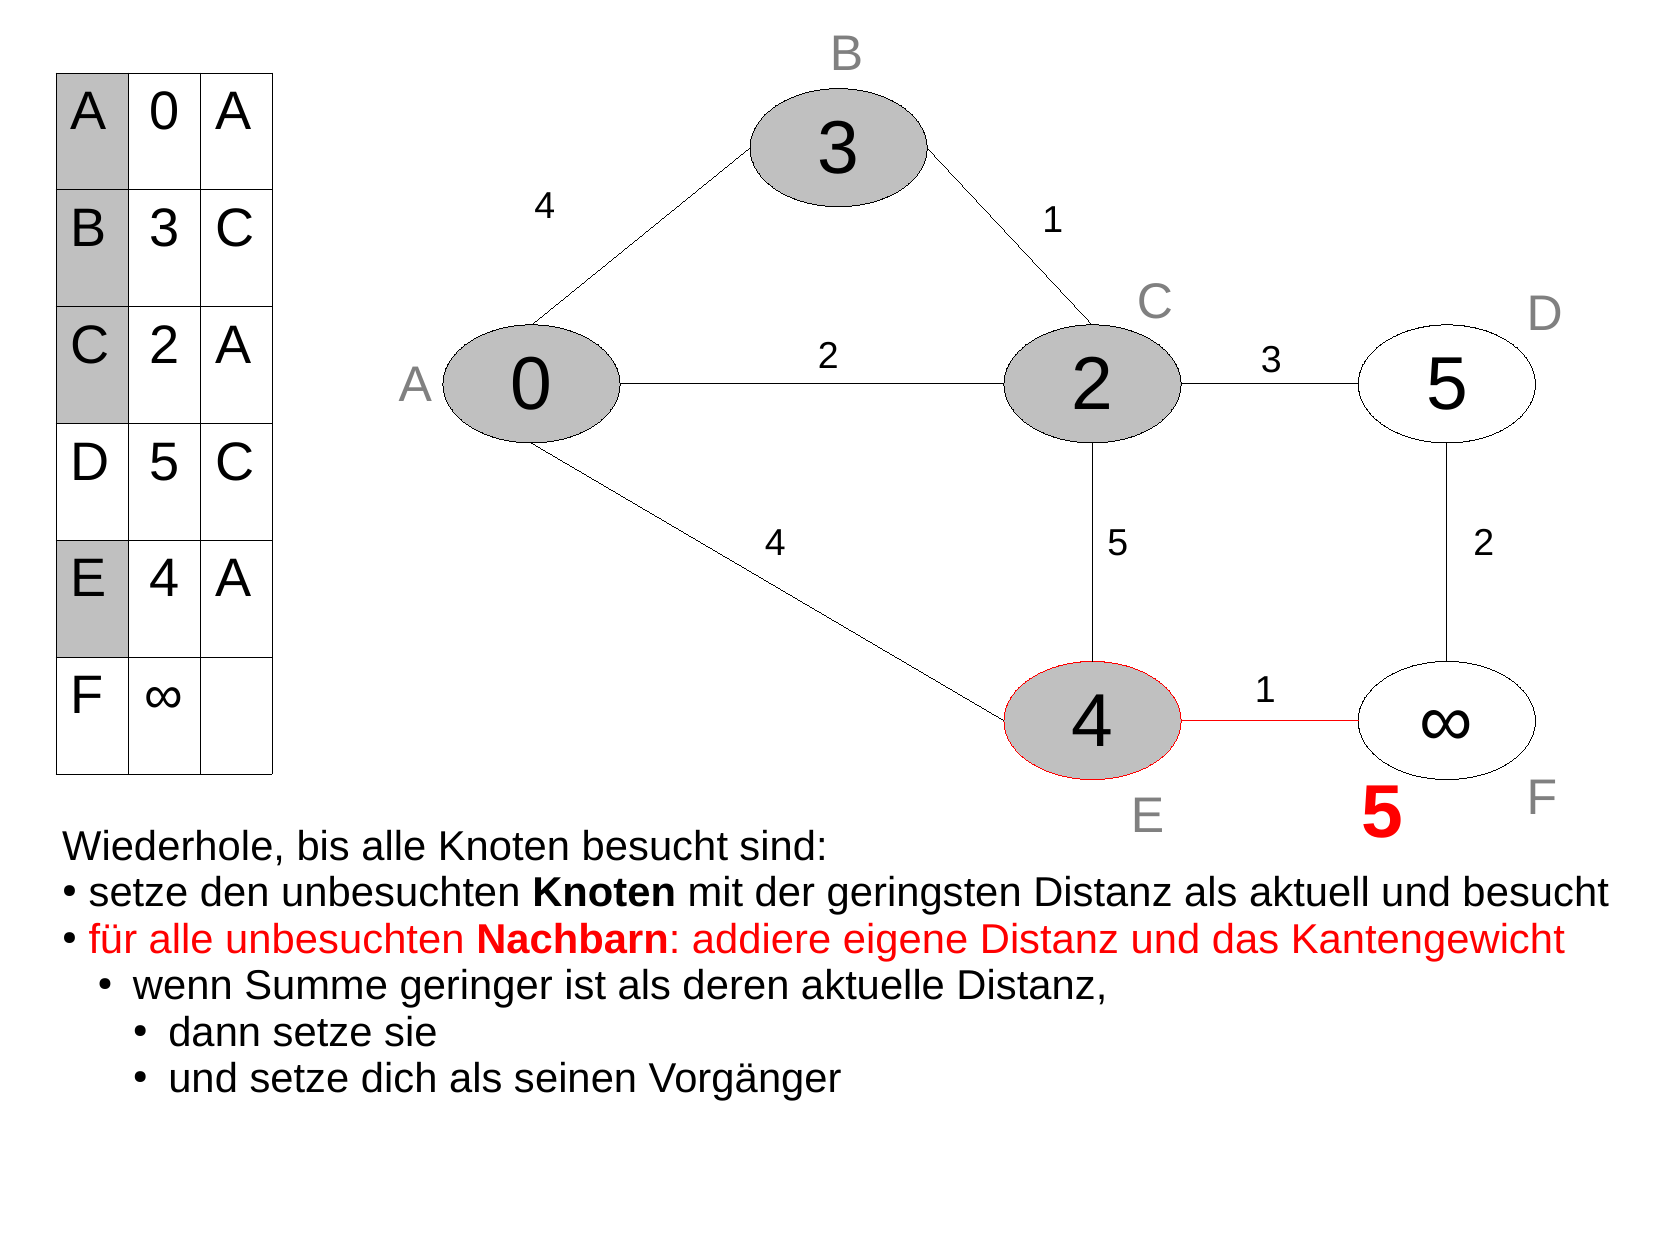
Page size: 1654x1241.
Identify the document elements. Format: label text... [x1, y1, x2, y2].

text_box F [1511, 761, 1601, 815]
text_box A [383, 348, 473, 426]
table_cell D [57, 424, 128, 540]
table_cell C [57, 307, 128, 423]
text_box 5 [1346, 761, 1436, 815]
table_cell C [201, 424, 272, 540]
text_box Wiederhole, bis alle Knoten besucht sind: setze den unbesuchten Knoten mit der geringsten Distanz als aktuell und besucht für alle unbesuchten Nachbarn: addiere eigene Distanz und das Kantengewicht wenn Summe geringer ist als deren aktuelle Distanz, dann setze sie und setze dich als seinen Vorgänger [47, 815, 1654, 1113]
table_cell A [201, 541, 272, 657]
text_box 4 [519, 177, 579, 235]
text_box 2 [1458, 513, 1518, 585]
text_box 2 [803, 326, 863, 384]
text_box B [814, 17, 904, 89]
table_header A [201, 74, 272, 189]
table_header A [57, 74, 128, 189]
table_cell [201, 658, 272, 774]
table_cell E [57, 541, 128, 657]
text_box D [1511, 277, 1601, 367]
text_box 5 [1092, 513, 1152, 573]
text_box 1 [1240, 661, 1300, 725]
text_box 4 [1003, 661, 1182, 780]
text_box 0 [461, 324, 621, 443]
table_cell A [201, 307, 272, 423]
text_box 3 [1246, 330, 1306, 390]
text_box 5 [1358, 324, 1536, 443]
table_header 0 [129, 74, 200, 189]
table_cell F [57, 658, 128, 774]
table_cell ∞ [129, 658, 200, 774]
text_box 1 [1027, 191, 1087, 249]
table_cell C [201, 190, 272, 306]
text_box E [1116, 779, 1176, 815]
text_box C [1122, 265, 1211, 361]
table_cell 4 [129, 541, 200, 657]
table_cell 3 [129, 190, 200, 306]
text_box 2 [1003, 324, 1182, 443]
table_cell B [57, 190, 128, 306]
text_box 3 [750, 89, 928, 207]
table_cell 2 [129, 307, 200, 423]
text_box 4 [750, 513, 810, 571]
text_box ∞ [1358, 661, 1536, 780]
table_cell 5 [129, 424, 200, 540]
